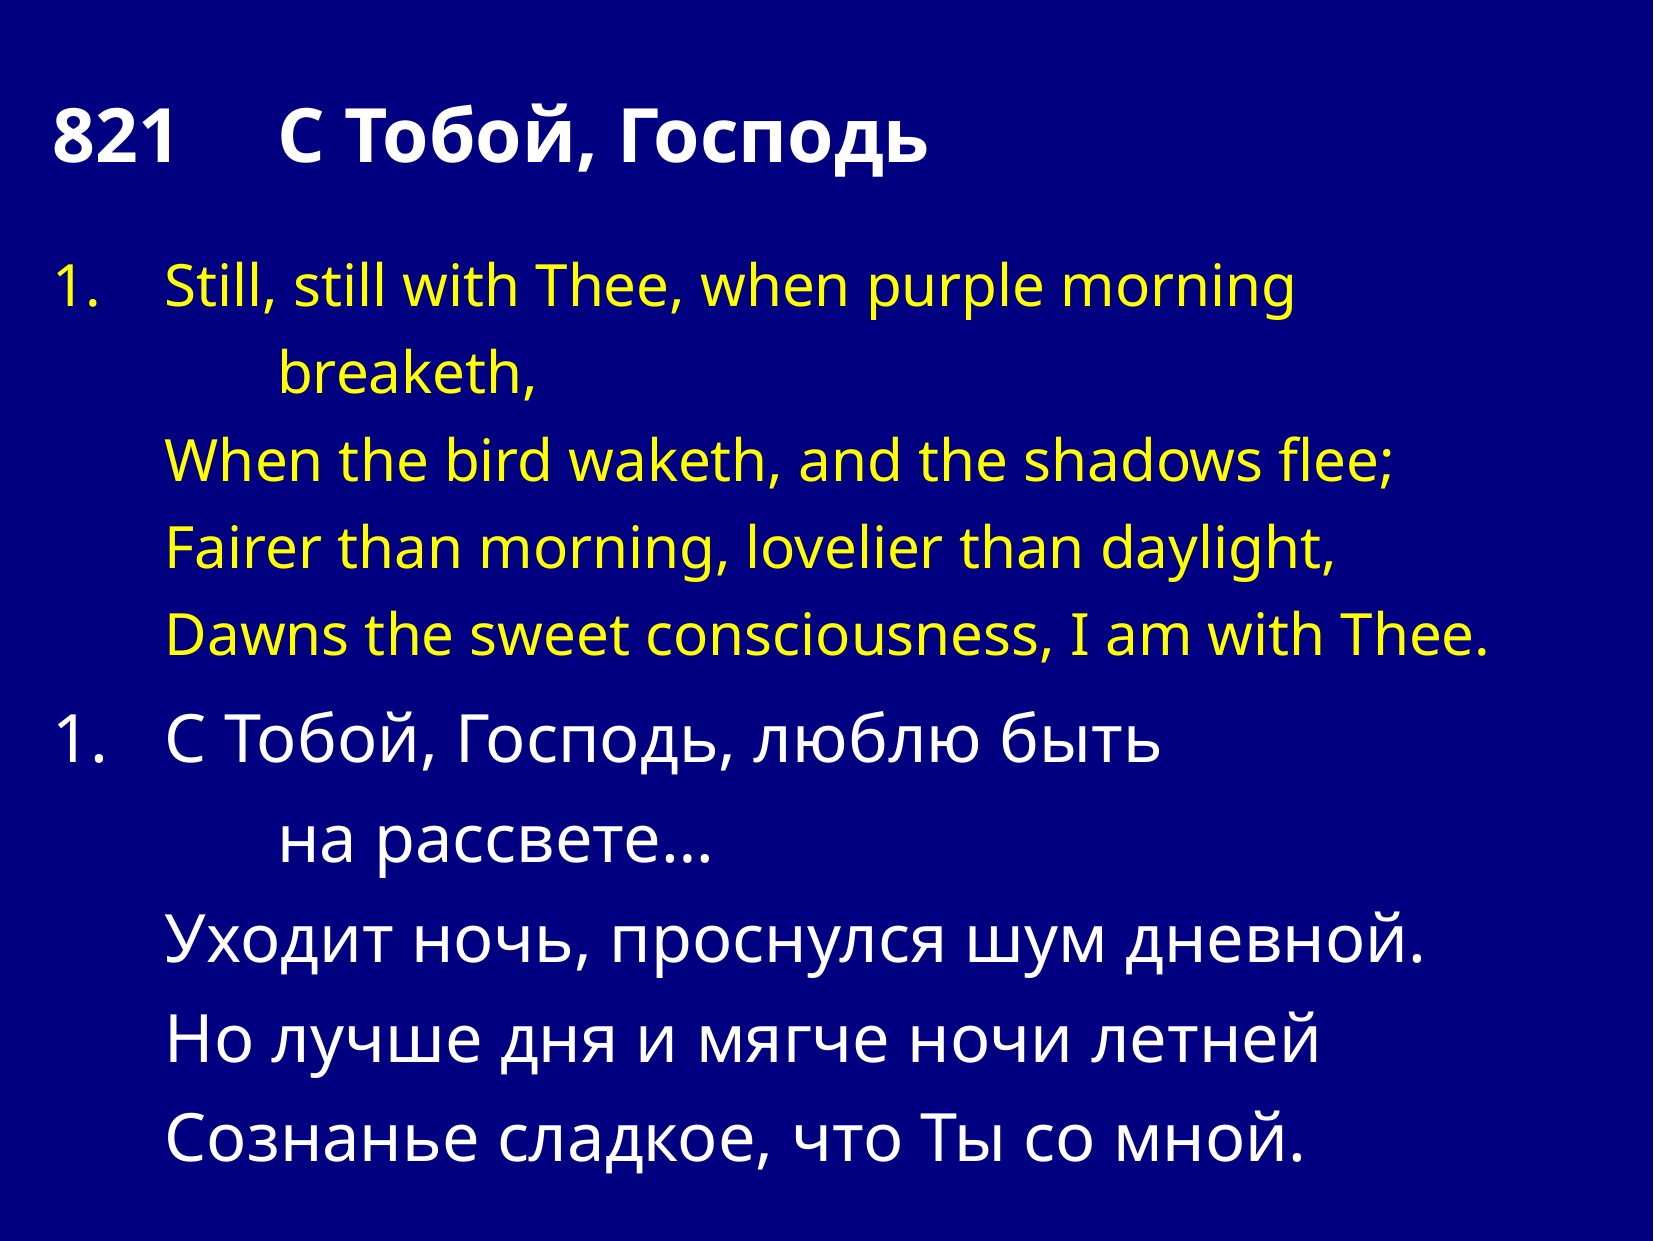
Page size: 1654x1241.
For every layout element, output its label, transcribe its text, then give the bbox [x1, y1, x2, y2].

text_box 1. Still, still with Thee, when purple morning breaketh, When the bird waketh, and the shadows flee; Fairer than morning, lovelier than daylight, Dawns the sweet consciousness, I am with Thee. [37, 150, 1651, 638]
text_box 821 С Тобой, Господь [37, 75, 1576, 188]
text_box 1. С Тобой, Господь, люблю быть на рассвете… Уходит ночь, проснулся шум дневной. Но лучше дня и мягче ночи летней Сознанье сладкое, что Ты со мной. [37, 675, 1651, 1163]
